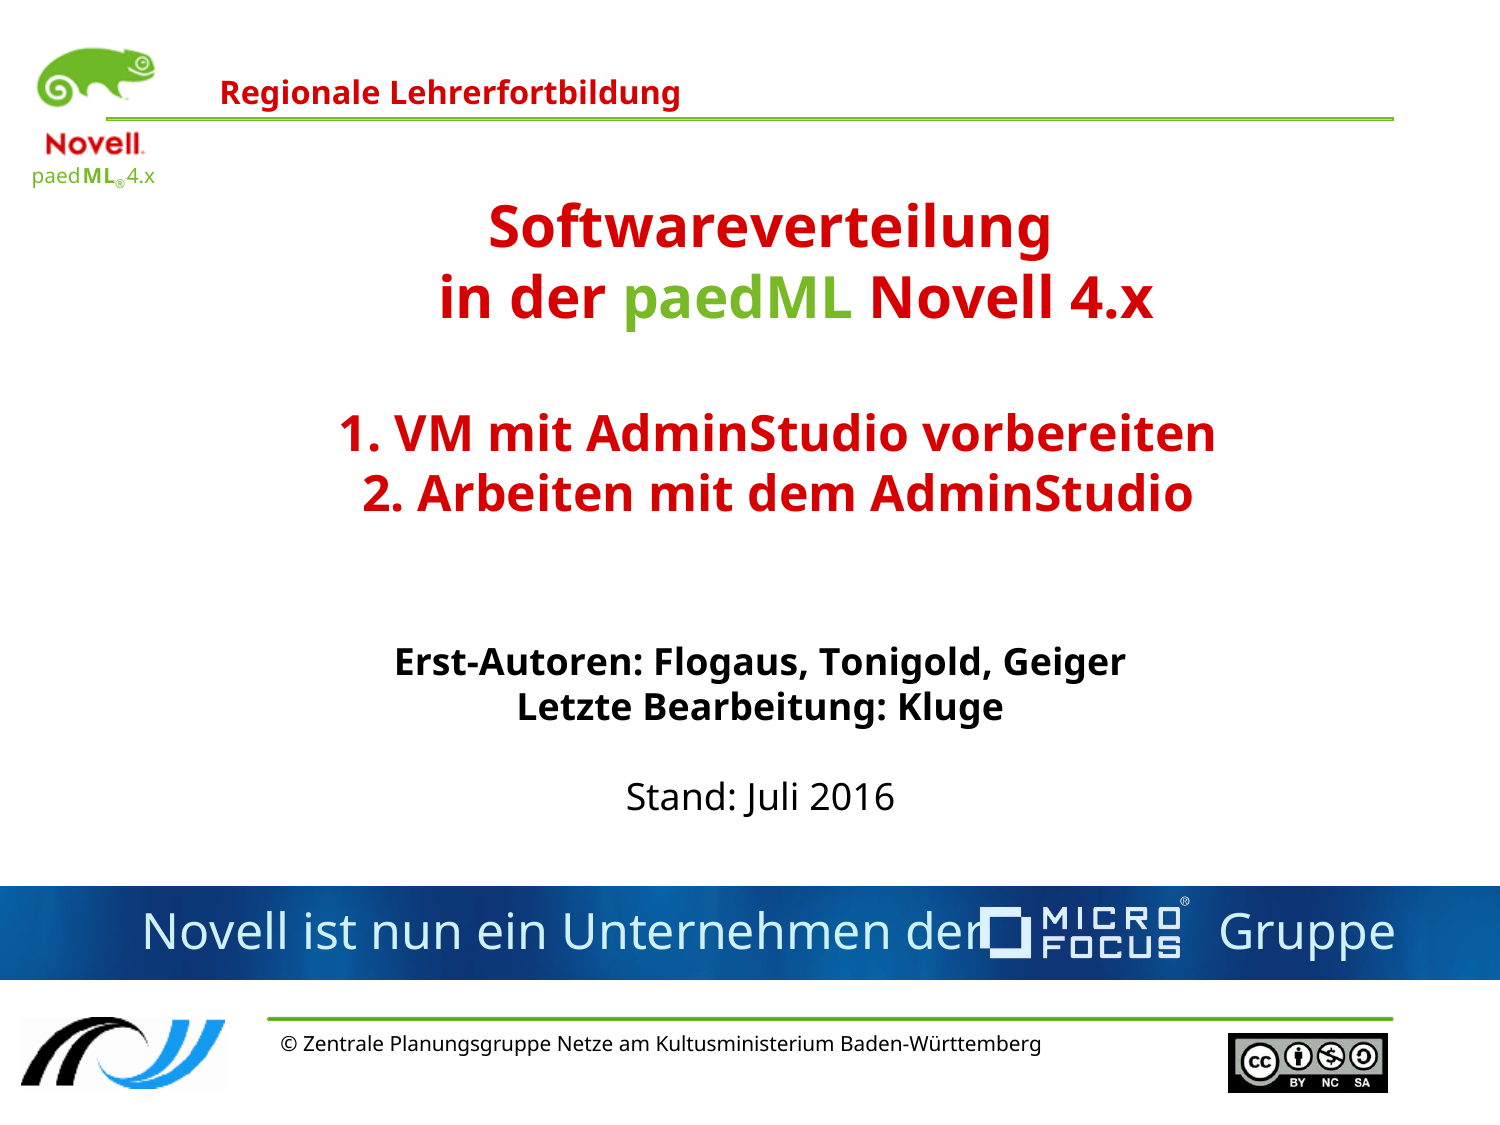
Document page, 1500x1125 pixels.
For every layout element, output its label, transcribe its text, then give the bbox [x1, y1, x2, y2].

picture [21, 1017, 225, 1089]
text_box Softwareverteilung in der paedML Novell 4.x 1. VM mit AdminStudio vorbereiten 2. Arbeiten mit dem AdminStudio Erst-Autoren: Flogaus, Tonigold, Geiger Letzte Bearbeitung: Kluge Stand: Juli 2016 [225, 69, 1297, 847]
picture [24, 32, 167, 175]
picture [1228, 1033, 1388, 1093]
title Regionale Lehrerfortbildung [219, 59, 1431, 126]
picture [0, 886, 1500, 980]
text_box Novell ist nun ein Unternehmen der Gruppe [126, 891, 1388, 967]
text_box © Zentrale Planungsgruppe Netze am Kultusministerium Baden-Württemberg [265, 1023, 1231, 1063]
